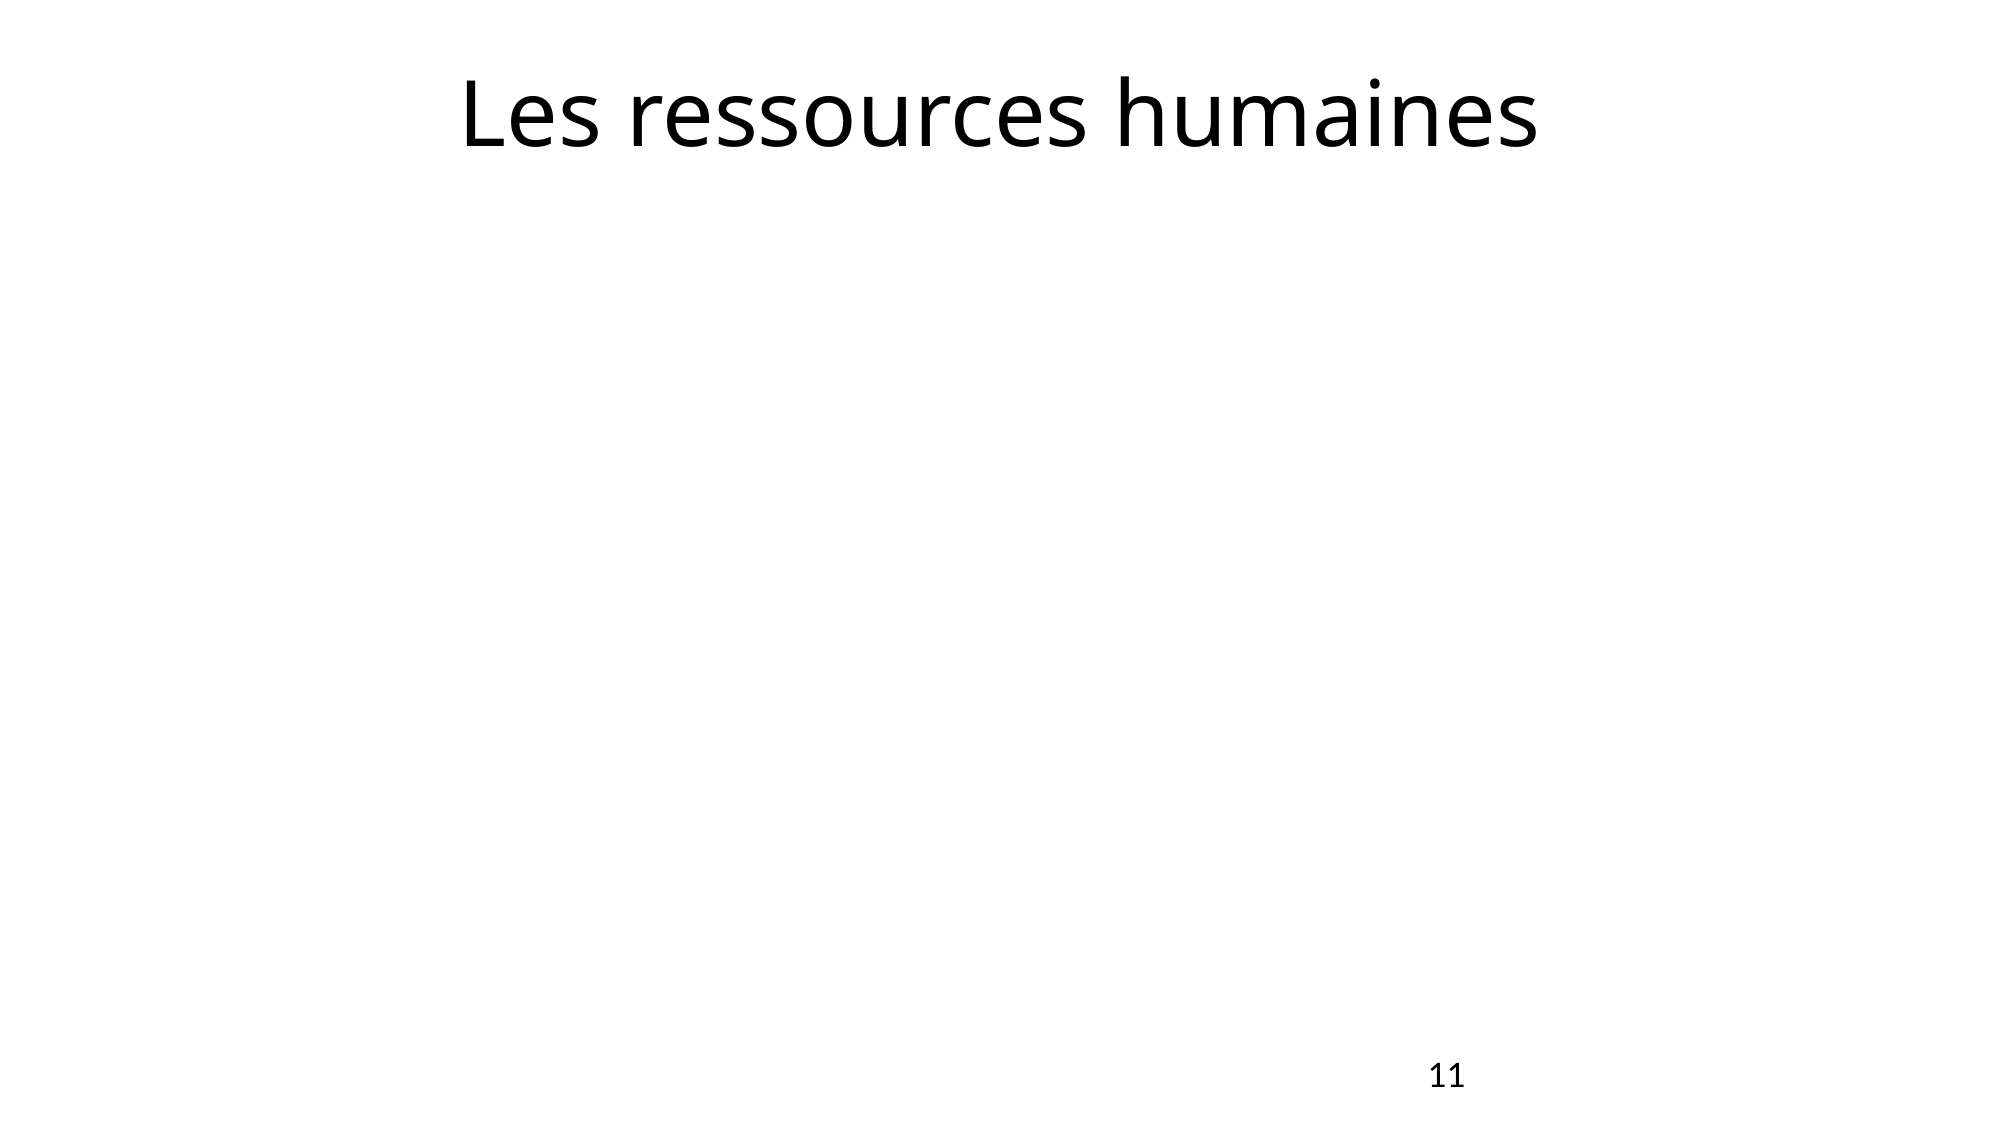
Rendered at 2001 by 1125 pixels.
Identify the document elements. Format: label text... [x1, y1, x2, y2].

slide_number <numéro> [1412, 1042, 1863, 1103]
title Les ressources humaines [137, 59, 1863, 1019]
